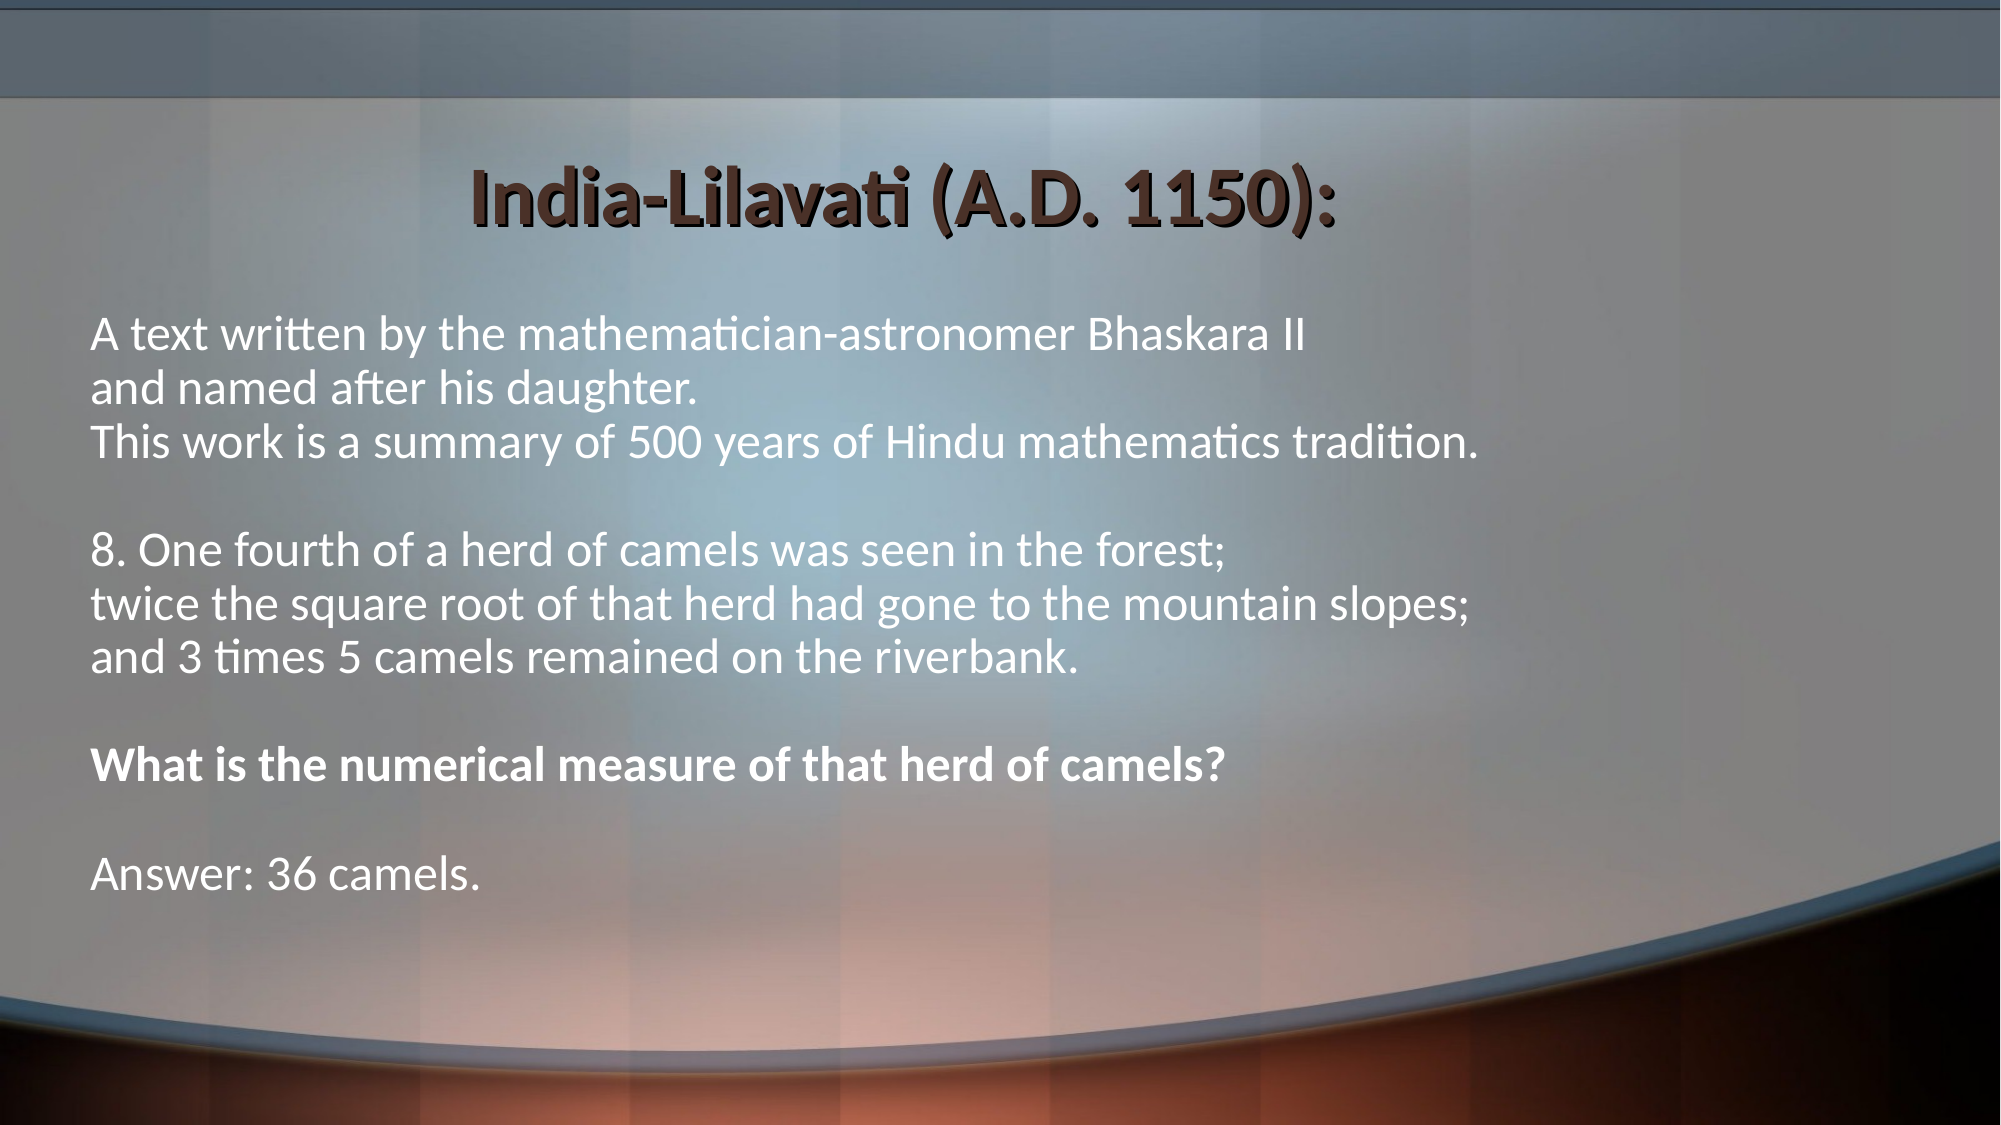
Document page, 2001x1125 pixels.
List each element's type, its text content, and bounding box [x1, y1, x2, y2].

list A text written by the mathematician-astronomer Bhaskara II and named after his daughter. This work is a summary of 500 years of Hindu mathematics tradition. 8. One fourth of a herd of camels was seen in the forest; twice the square root of that herd had gone to the mountain slopes; and 3 times 5 camels remained on the riverbank. What is the numerical measure of that herd of camels? Answer: 36 camels. [75, 299, 1732, 920]
title India-Lilavati (A.D. 1150): [75, 104, 1732, 294]
